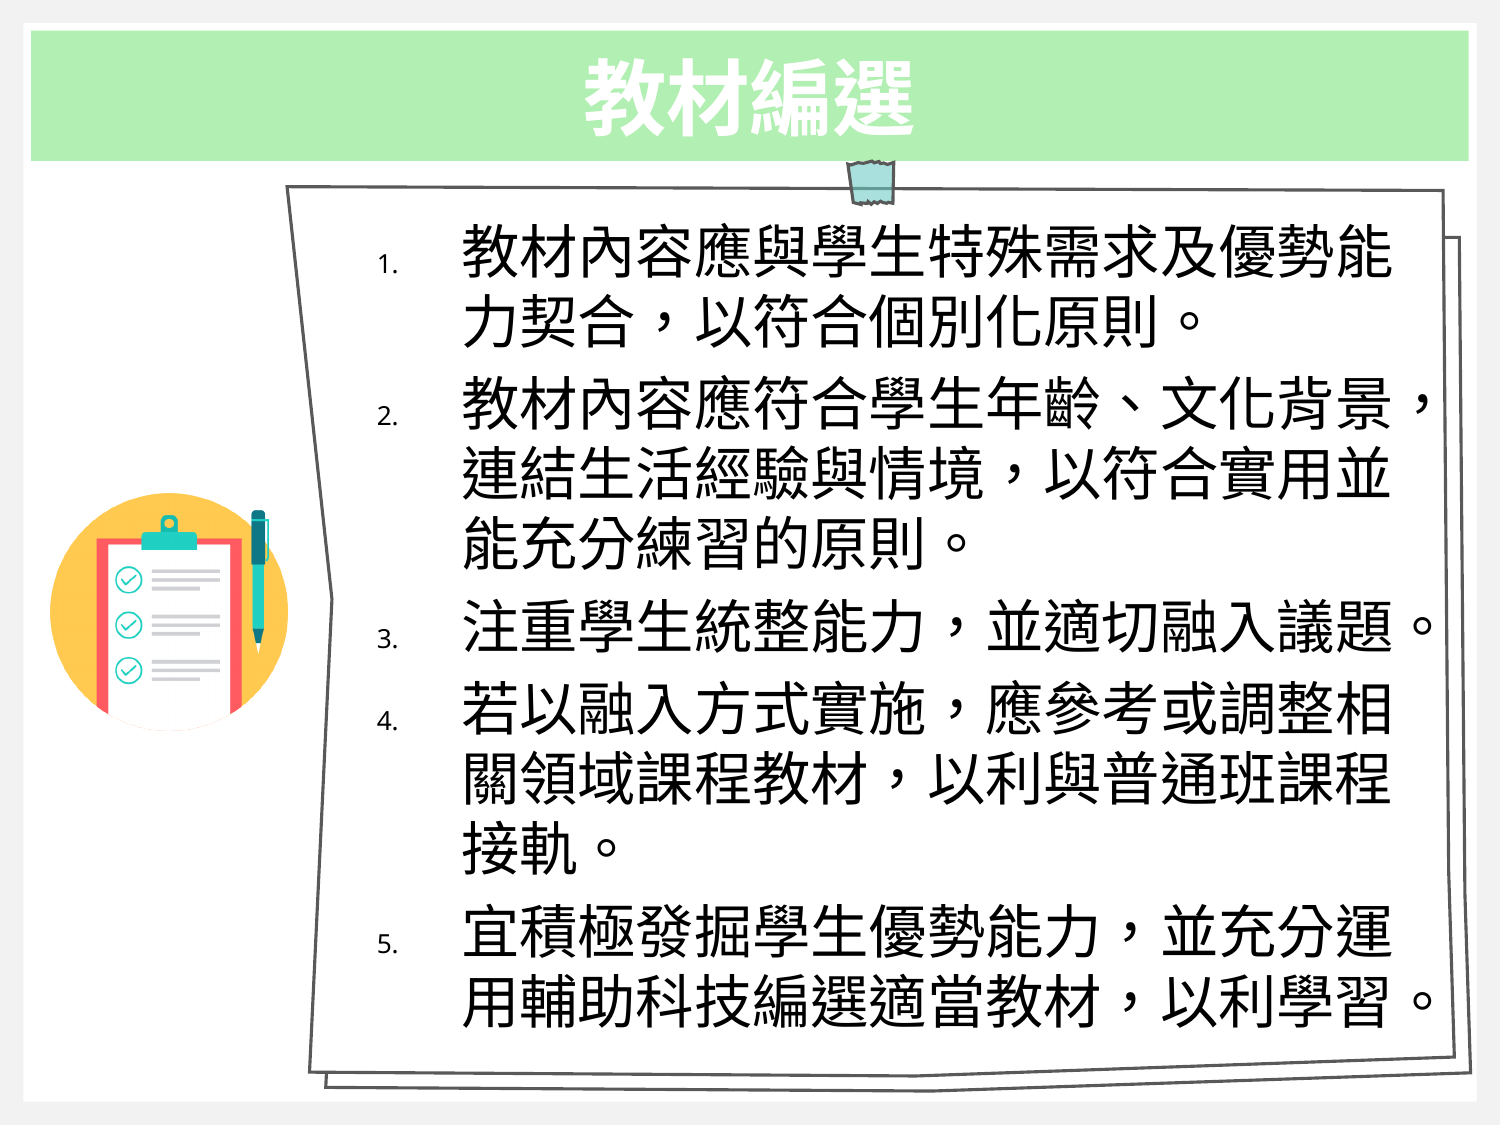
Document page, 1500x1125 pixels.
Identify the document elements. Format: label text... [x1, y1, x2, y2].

text_box 教材內容應與學生特殊需求及優勢能力契合，以符合個別化原則。 教材內容應符合學生年齡、文化背景，連結生活經驗與情境，以符合實用並能充分練習的原則。 注重學生統整能力，並適切融入議題。 若以融入方式實施，應參考或調整相關領域課程教材，以利與普通班課程接軌。 宜積極發掘學生優勢能力，並充分運用輔助科技編選適當教材，以利學習。 [362, 207, 1411, 1043]
picture [50, 493, 288, 731]
text_box 教材編選 [31, 30, 1469, 161]
text_box [287, 161, 1471, 1092]
